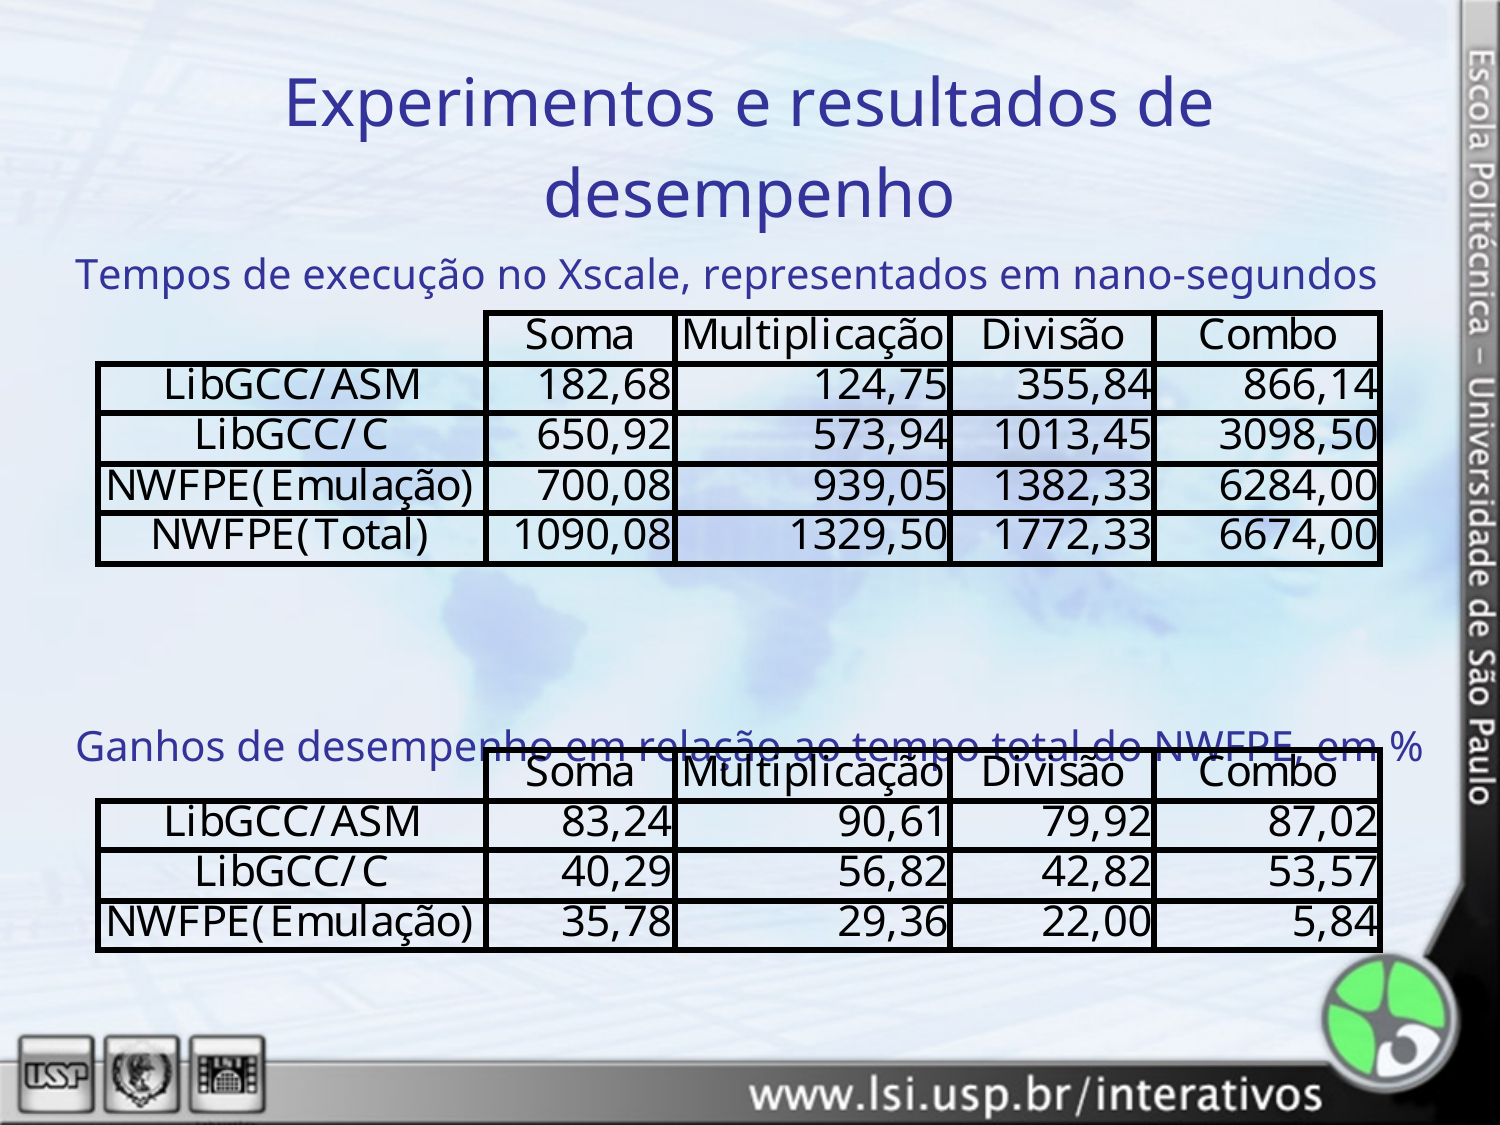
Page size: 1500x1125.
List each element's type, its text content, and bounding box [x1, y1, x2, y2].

title Experimentos e resultados de desempenho [75, 52, 1426, 240]
picture [0, 0, 1500, 1125]
list Tempos de execução no Xscale, representados em nano-segundos Ganhos de desempenho em relação ao tempo total do NWFPE, em % [75, 244, 1426, 988]
chart [92, 307, 1386, 1125]
